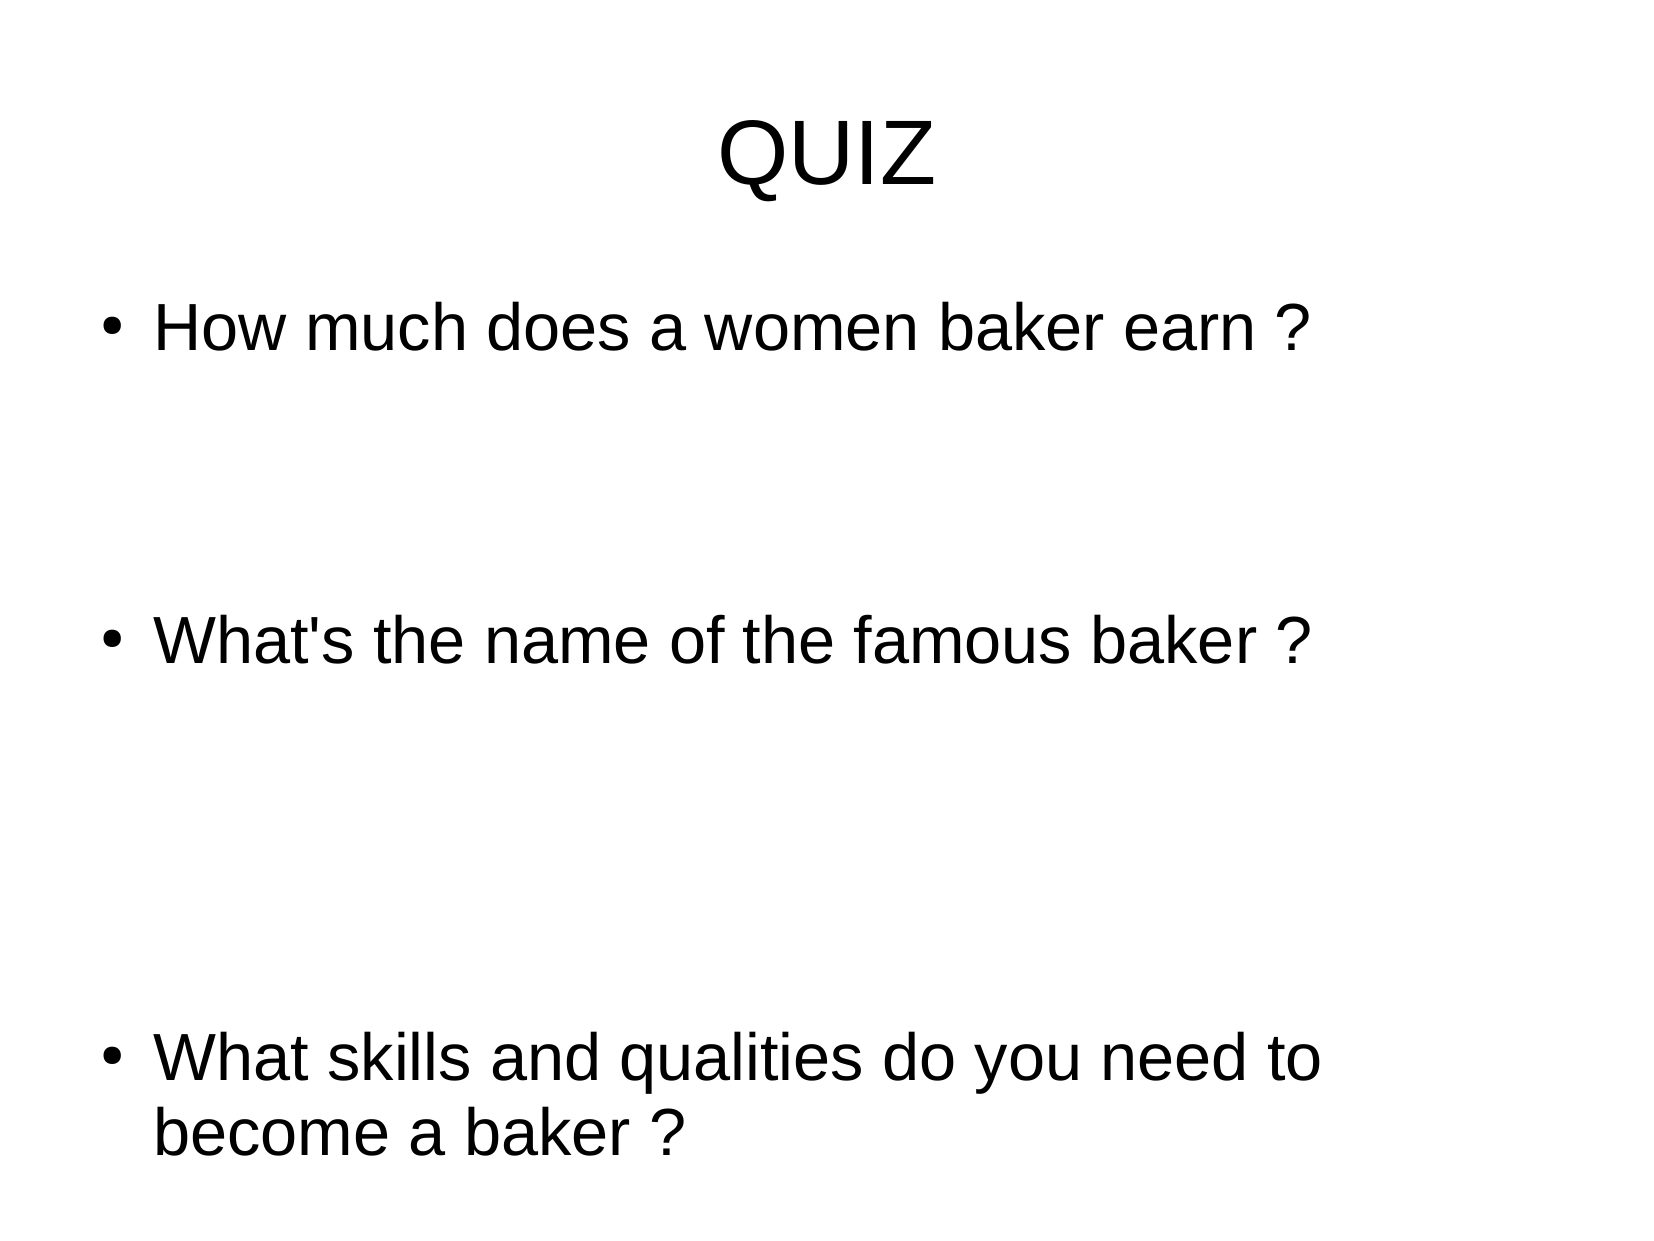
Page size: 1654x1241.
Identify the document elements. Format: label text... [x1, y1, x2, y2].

title QUIZ [82, 49, 1571, 257]
list How much does a women baker earn ? What's the name of the famous baker ? What skills and qualities do you need to become a baker ? [82, 290, 1571, 1010]
